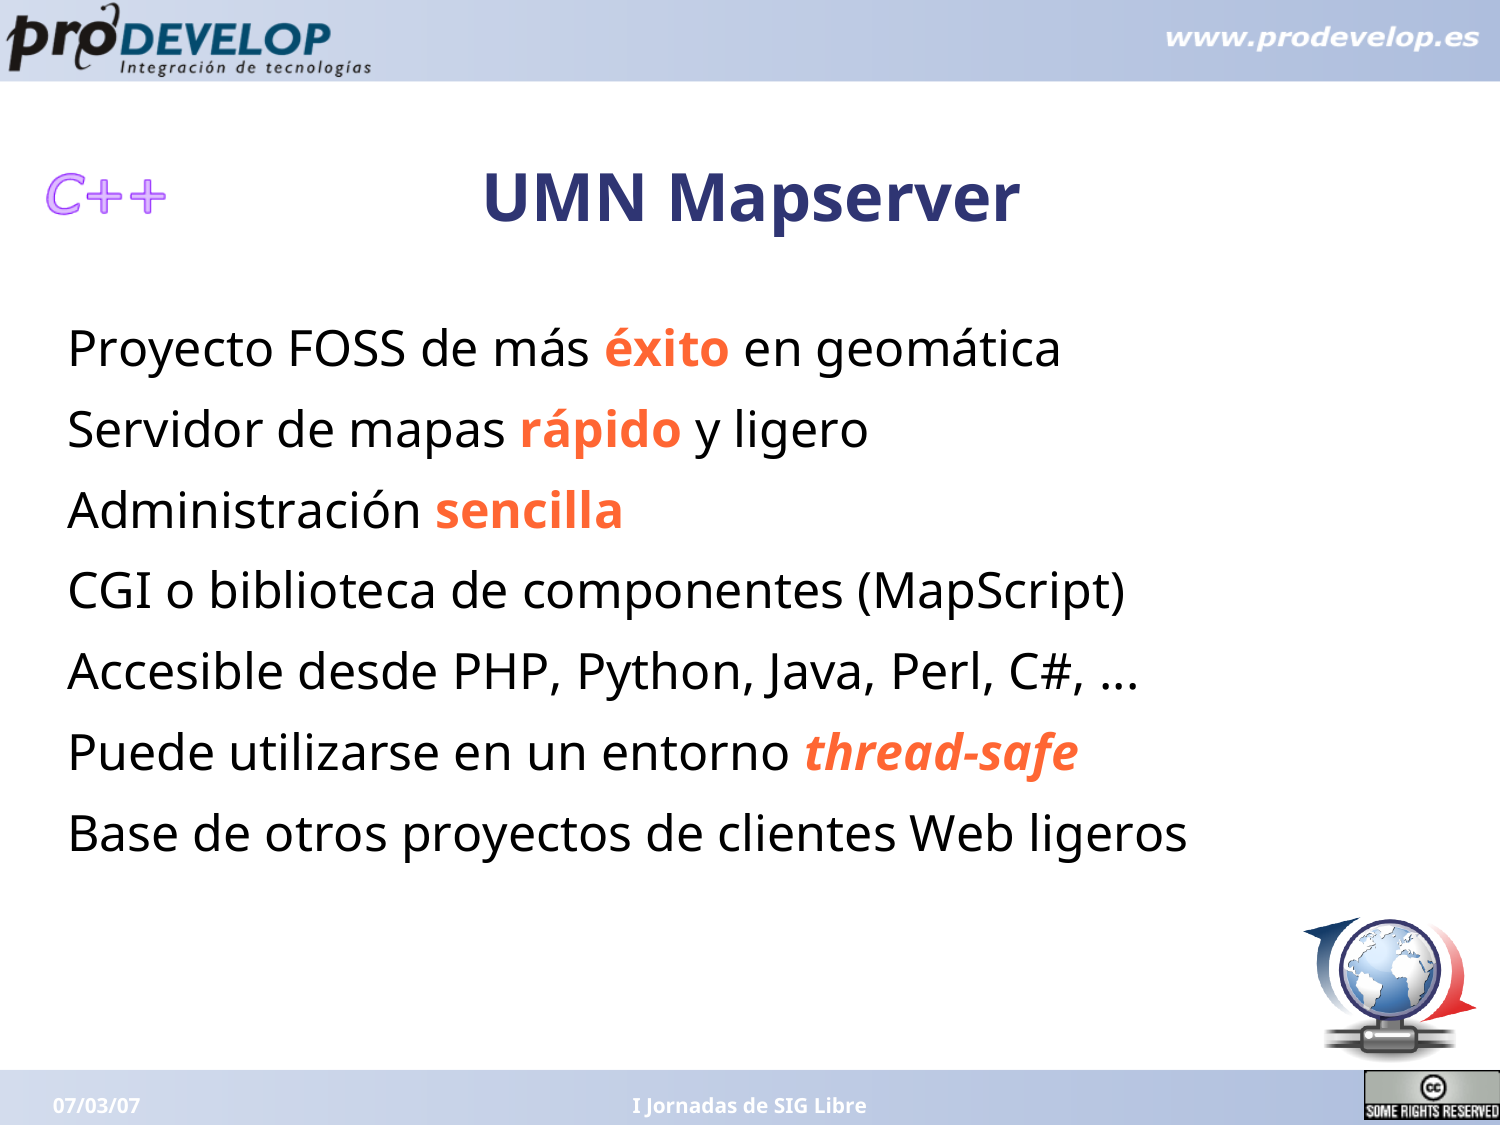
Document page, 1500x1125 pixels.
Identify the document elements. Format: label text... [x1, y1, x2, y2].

list Proyecto FOSS de más éxito en geomática Servidor de mapas rápido y ligero Administración sencilla CGI o biblioteca de componentes (MapScript) Accesible desde PHP, Python, Java, Perl, C#, ... Puede utilizarse en un entorno thread-safe Base de otros proyectos de clientes Web ligeros [67, 313, 1418, 990]
title UMN Mapserver [76, 109, 1427, 282]
picture [0, 0, 1500, 1125]
